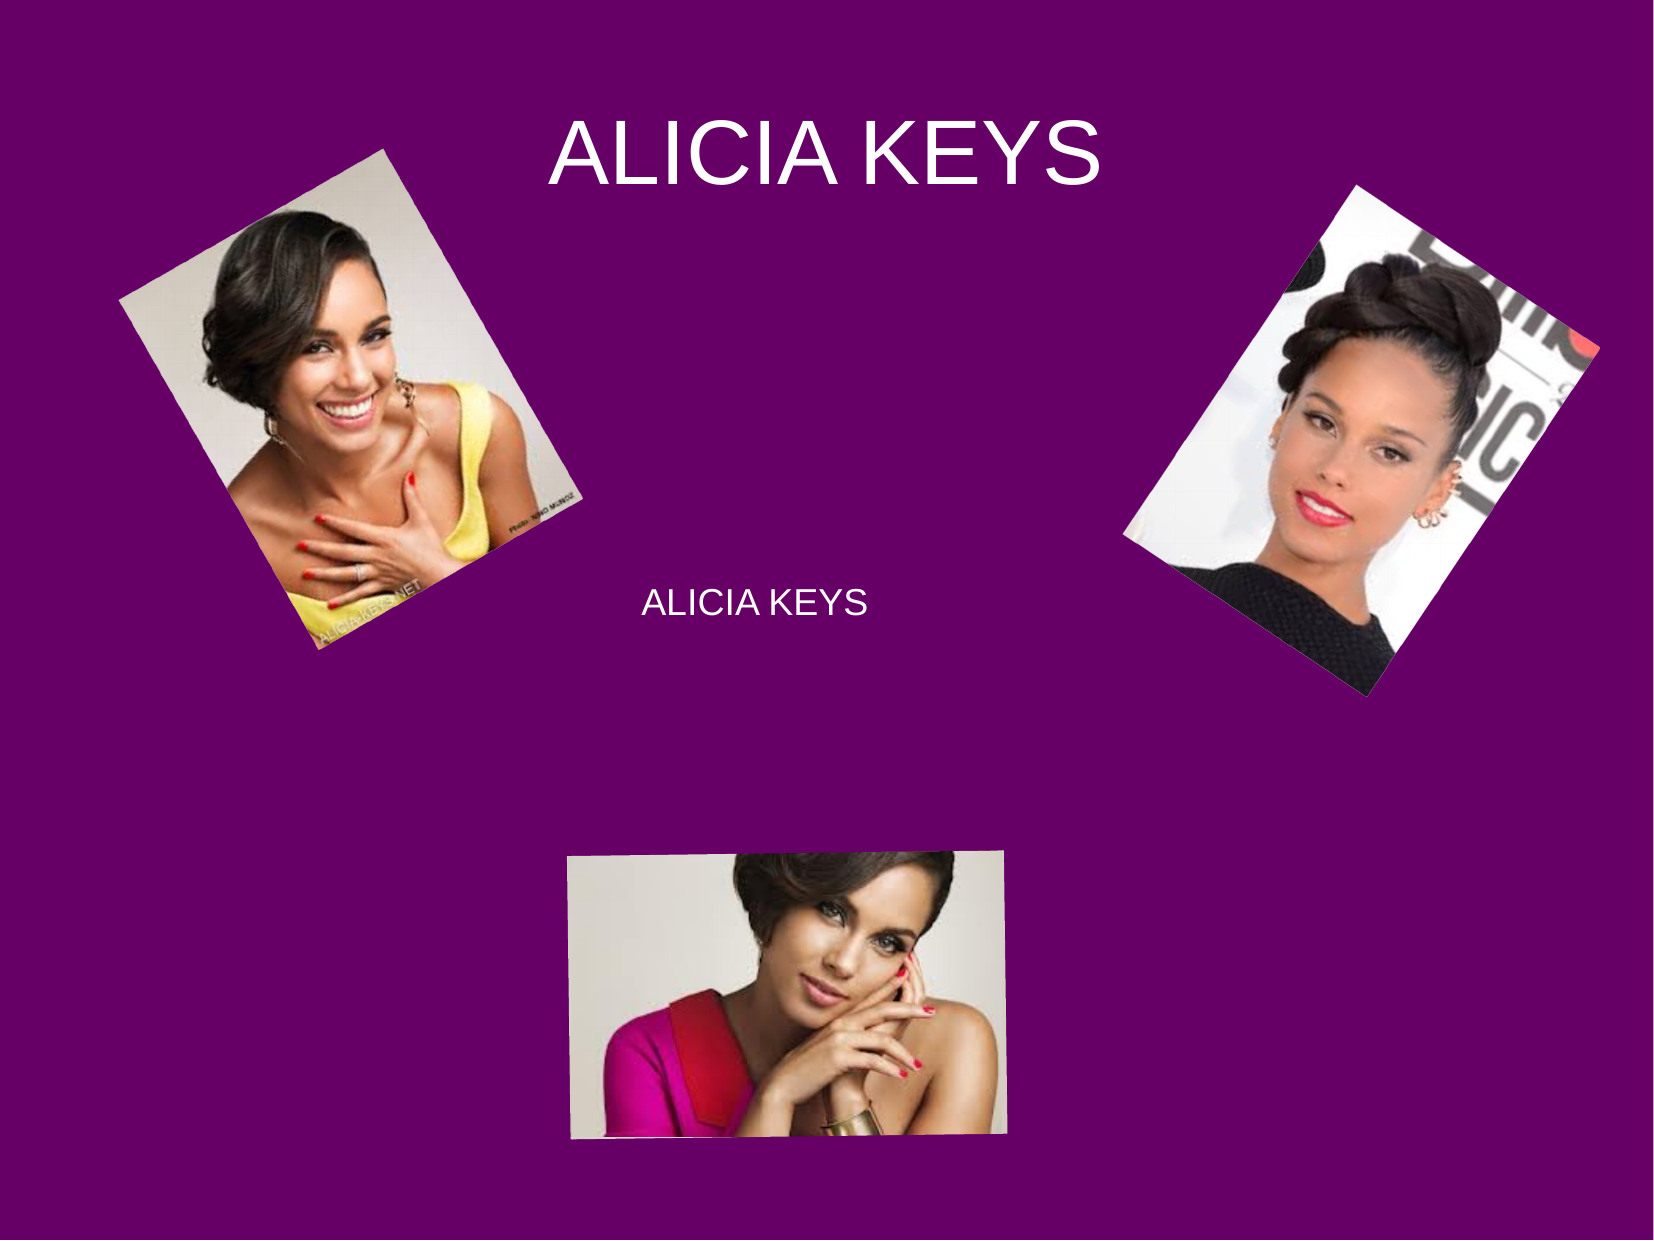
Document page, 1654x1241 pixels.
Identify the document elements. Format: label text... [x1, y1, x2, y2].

picture [1122, 184, 1600, 697]
text_box ALICIA KEYS [555, 573, 1061, 669]
picture [118, 148, 583, 650]
title ALICIA KEYS [82, 49, 1571, 257]
list [566, 850, 1008, 1140]
